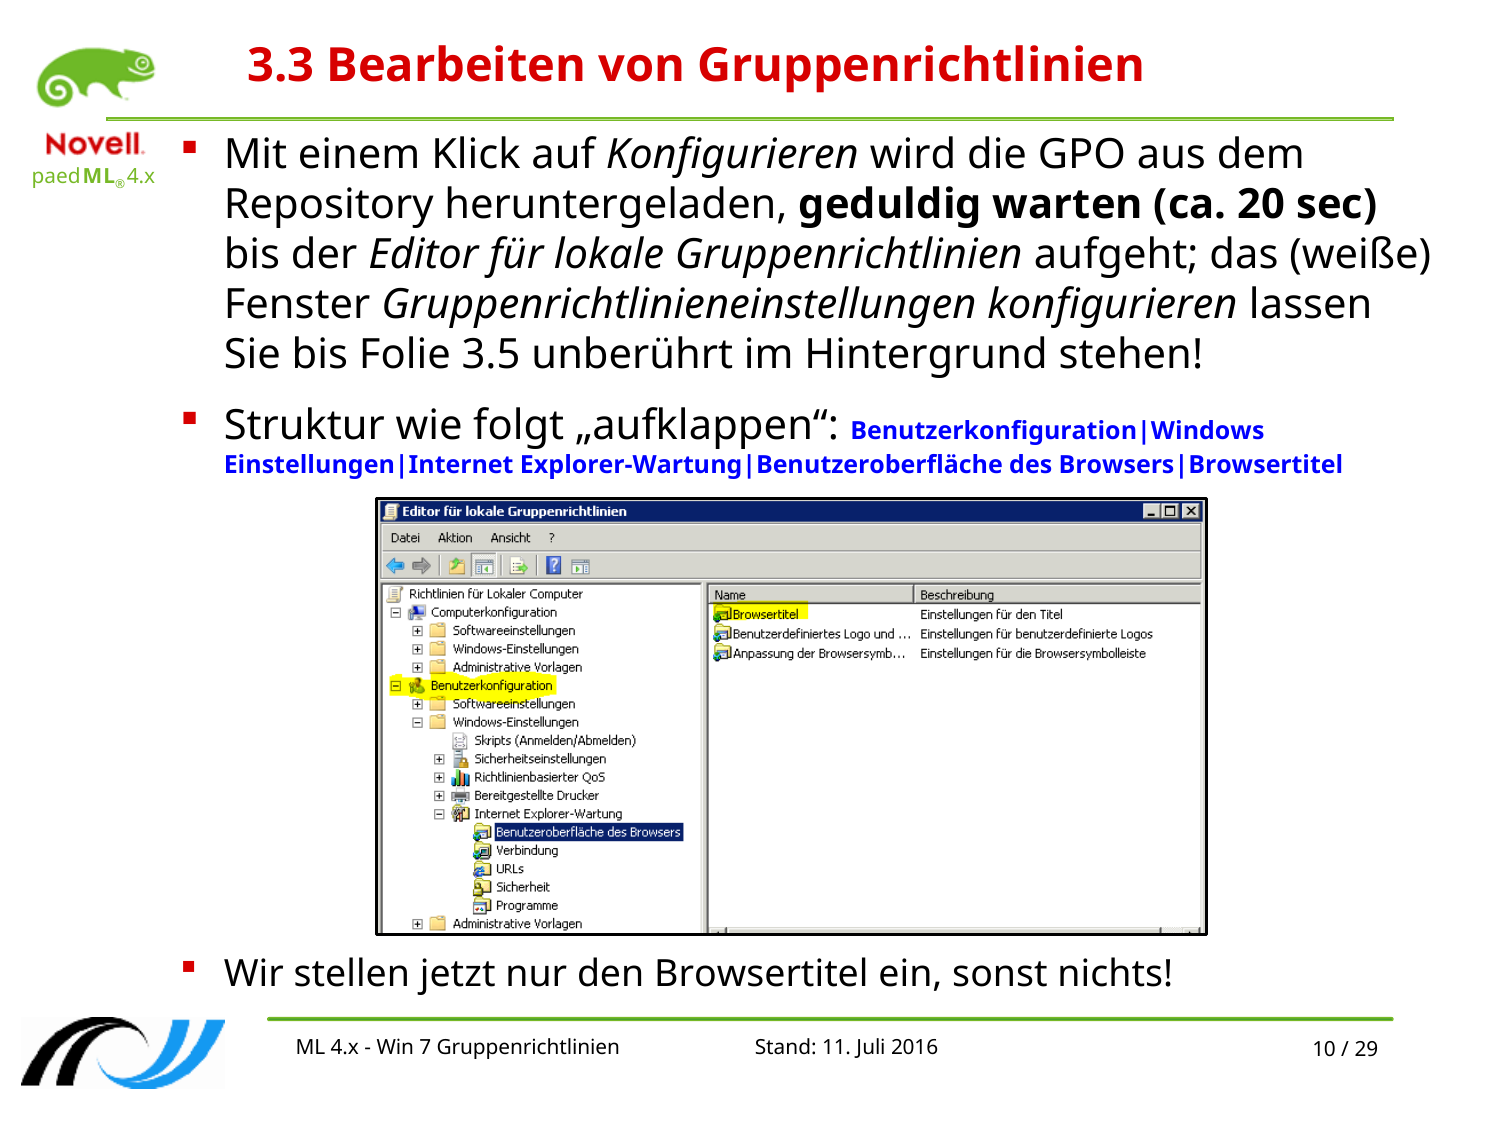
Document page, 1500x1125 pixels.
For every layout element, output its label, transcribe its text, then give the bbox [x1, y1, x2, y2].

picture [377, 500, 1205, 934]
picture [24, 32, 167, 175]
title 3.3 Bearbeiten von Gruppenrichtlinien [232, 12, 1388, 113]
list Mit einem Klick auf Konfigurieren wird die GPO aus dem Repository heruntergeladen, geduldig warten (ca. 20 sec) bis der Editor für lokale Gruppenrichtlinien aufgeht; das (weiße) Fenster Gruppenrichtlinieneinstellungen konfigurieren lassen Sie bis Folie 3.5 unberührt im Hintergrund stehen! Struktur wie folgt „aufklappen“: Benutzerkonfiguration|Windows Einstellungen|Internet Explorer-Wartung|Benutzeroberfläche des Browsers|Browsertitel Wir stellen jetzt nur den Browsertitel ein, sonst nichts! [165, 119, 1453, 1002]
picture [21, 1017, 225, 1089]
